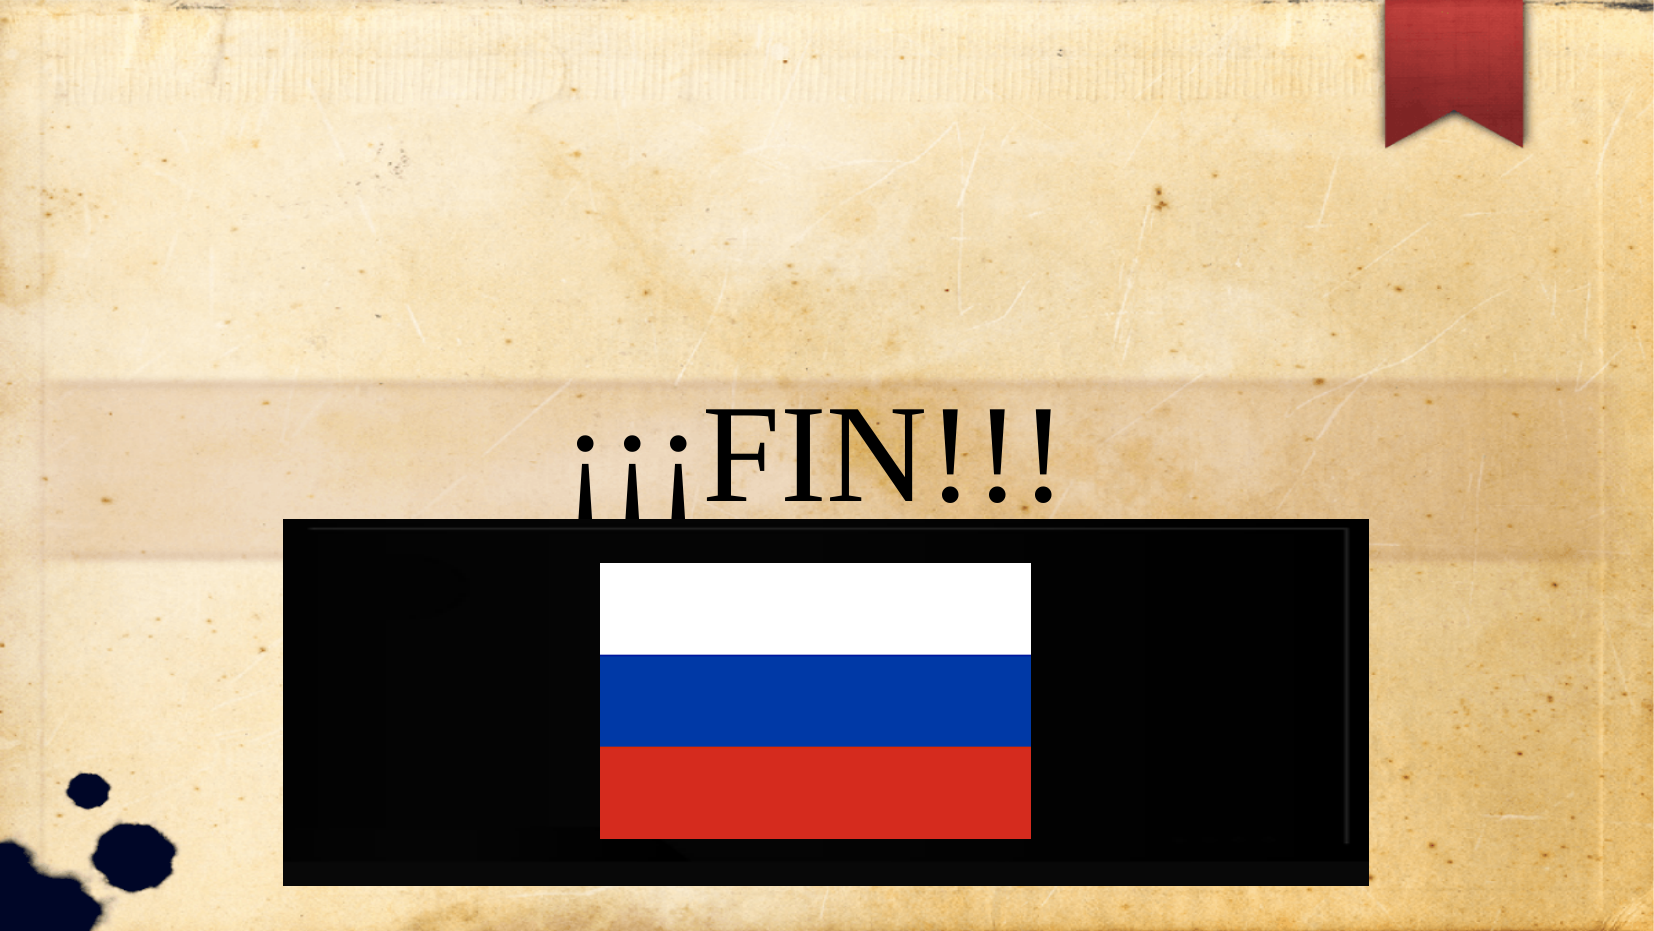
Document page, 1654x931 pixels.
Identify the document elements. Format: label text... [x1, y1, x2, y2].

title ¡¡¡FIN!!! [70, 376, 1560, 532]
picture [0, 0, 1654, 931]
